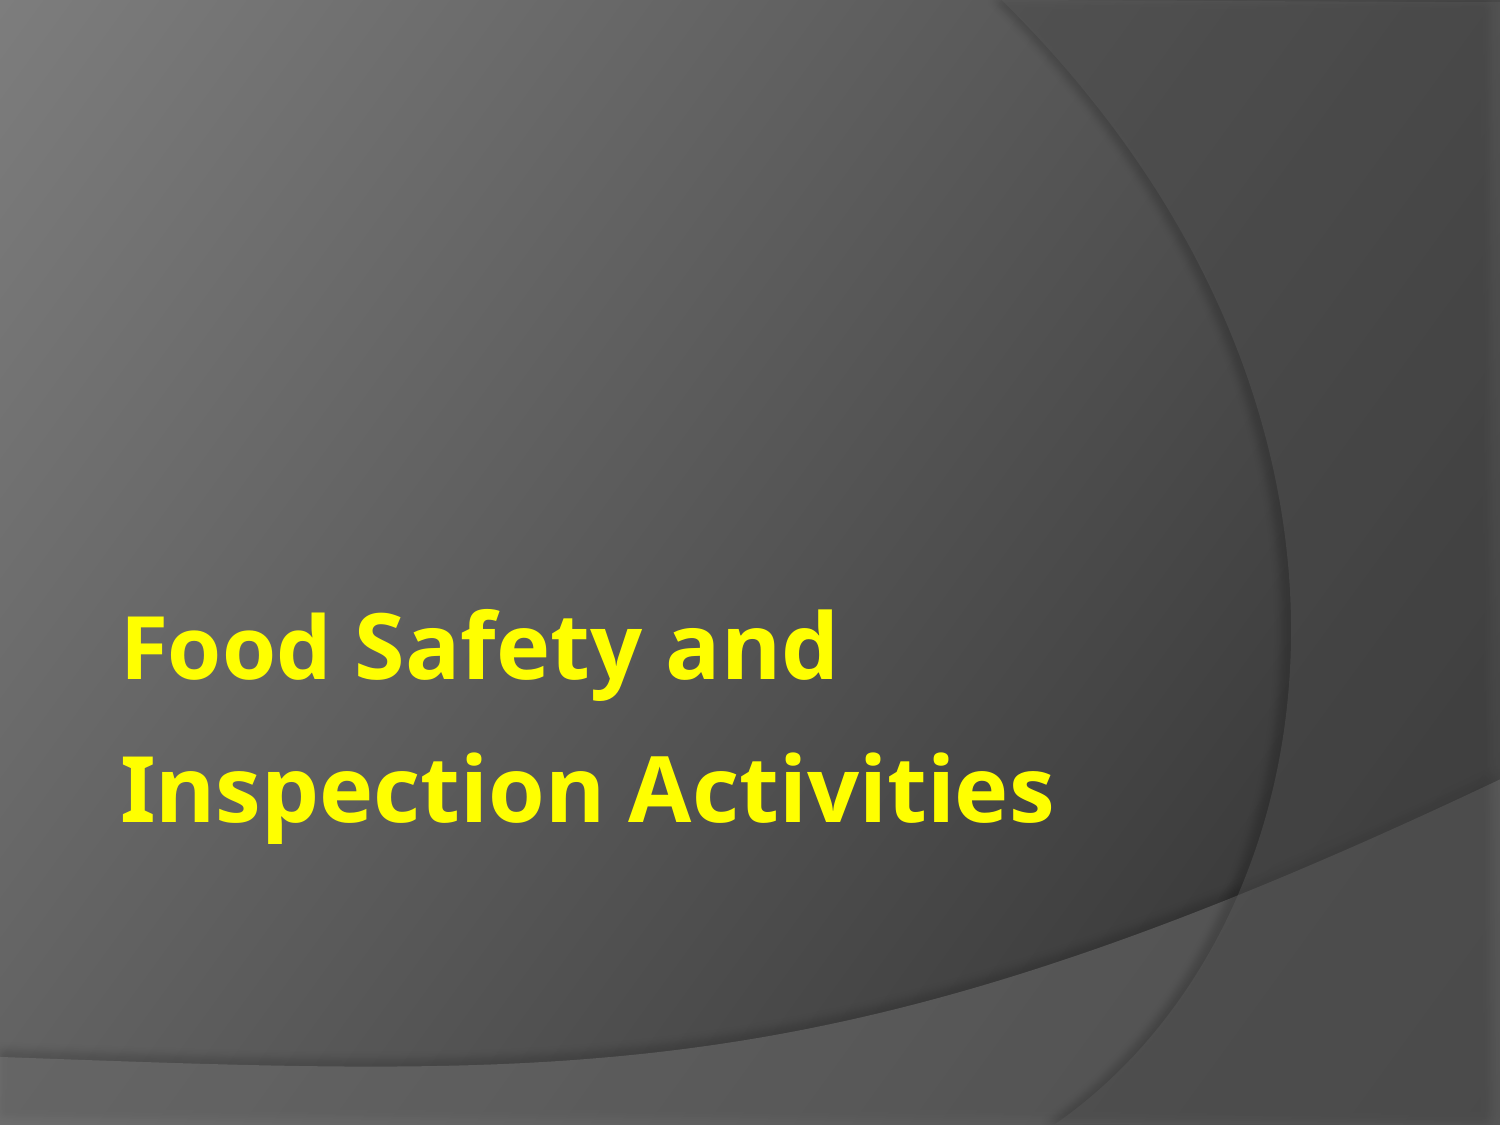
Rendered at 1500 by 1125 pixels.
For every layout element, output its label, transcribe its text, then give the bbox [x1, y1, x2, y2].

title Food Safety and Inspection Activities [112, 587, 1200, 888]
